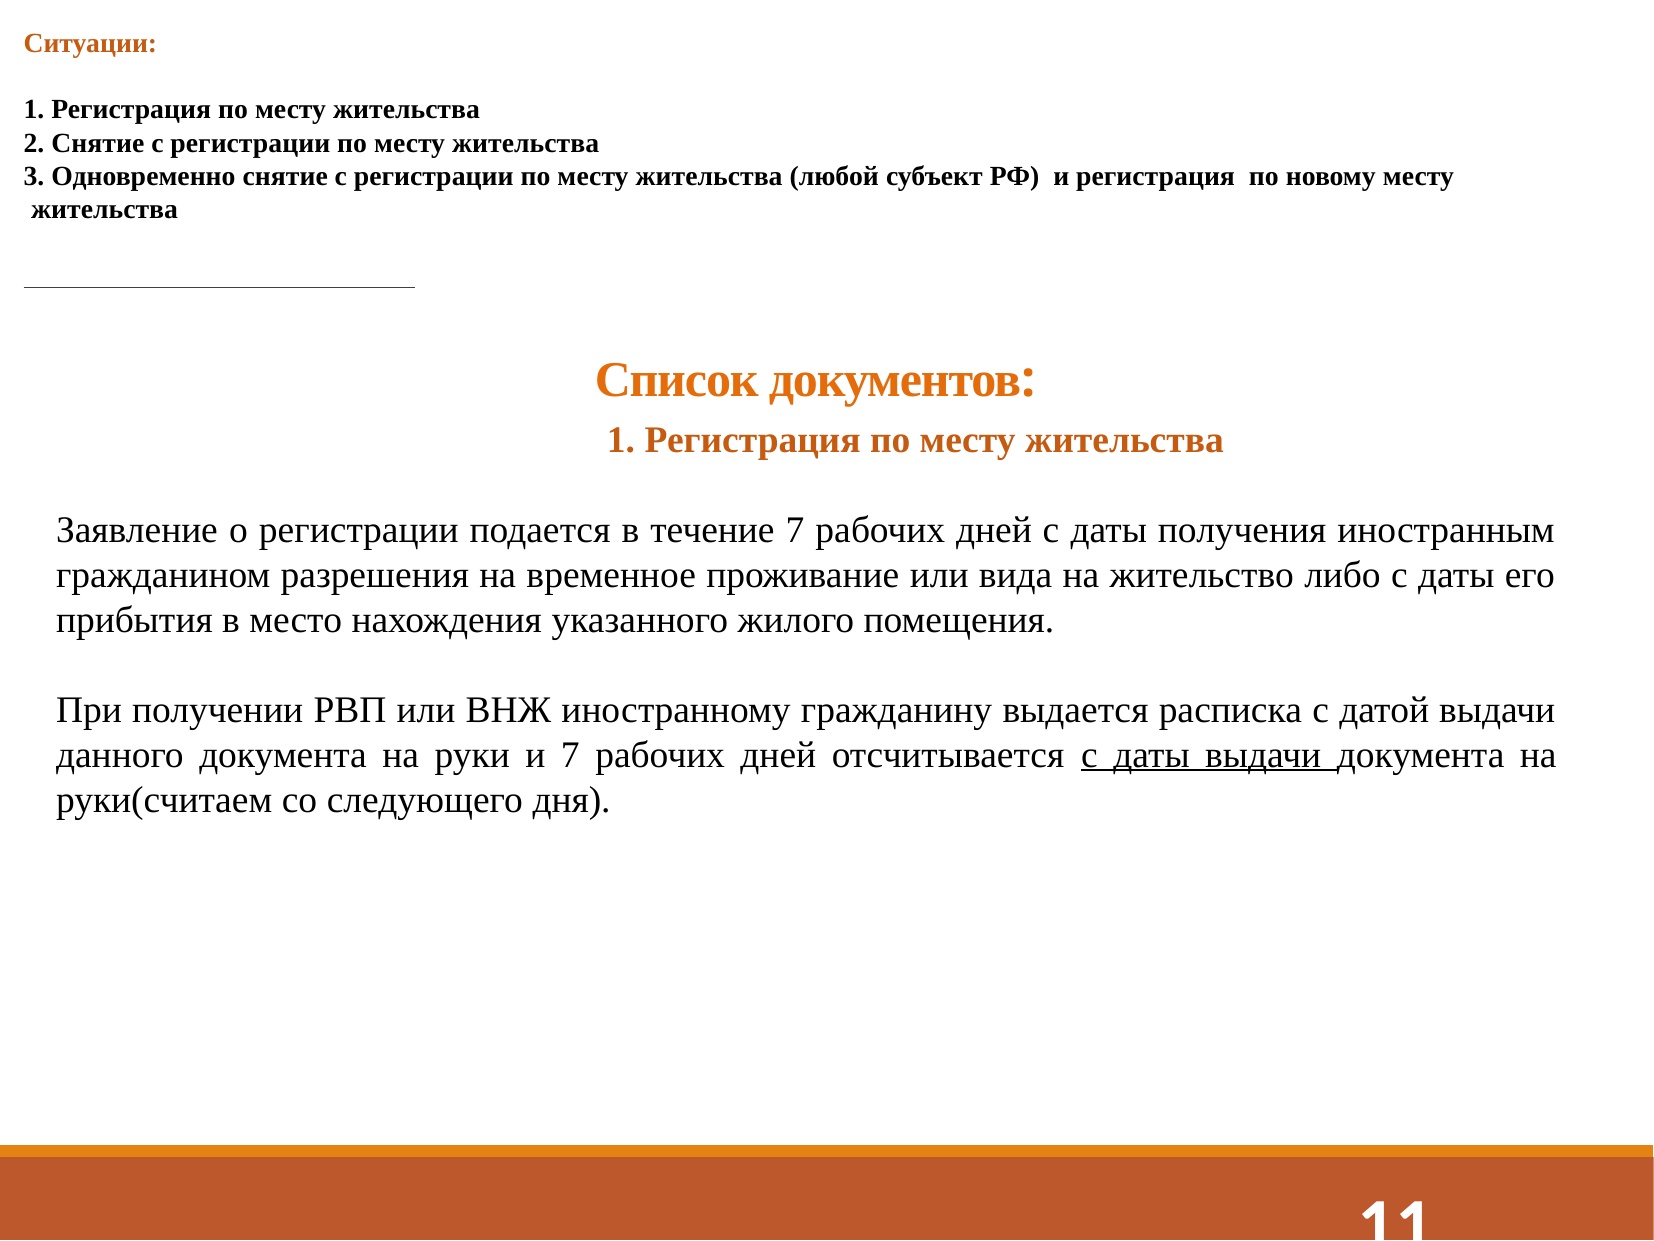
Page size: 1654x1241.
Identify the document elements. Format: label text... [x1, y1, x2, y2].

list Ситуации: 1. Регистрация по месту жительства 2. Снятие с регистрации по месту жительства 3. Одновременно снятие с регистрации по месту жительства (любой субъект РФ) и регистрация по новому месту жительства [18, 17, 1605, 302]
text_box 1. Регистрация по месту жительства Заявление о регистрации подается в течение 7 рабочих дней с даты получения иностранным гражданином разрешения на временное проживание или вида на жительство либо с даты его прибытия в место нахождения указанного жилого помещения. При получении РВП или ВНЖ иностранному гражданину выдается расписка с датой выдачи данного документа на руки и 7 рабочих дней отсчитывается с даты выдачи документа на руки(считаем со следующего дня). [41, 407, 1604, 827]
text_box [1342, 1168, 1521, 1235]
title Список документов: [106, 348, 1524, 396]
